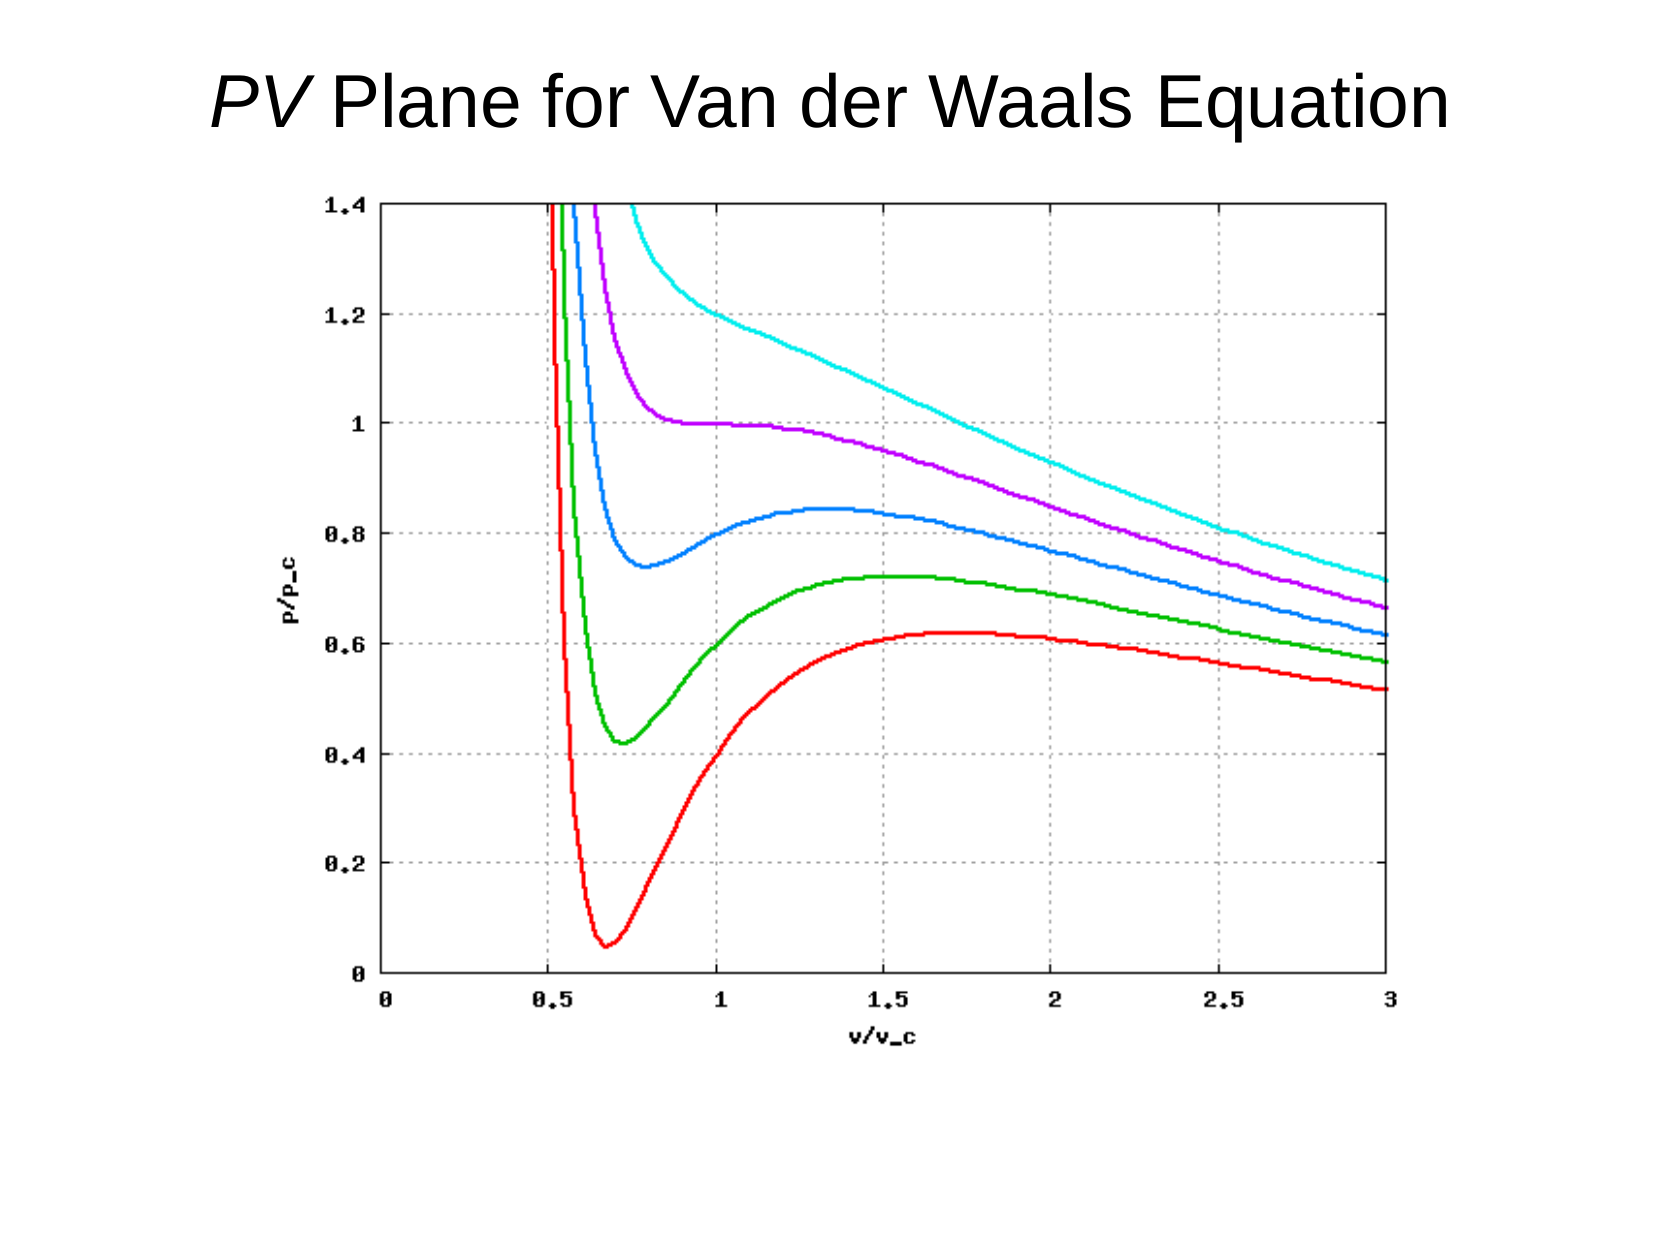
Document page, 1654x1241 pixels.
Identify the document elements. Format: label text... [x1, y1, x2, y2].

title PV Plane for Van der Waals Equation [86, 15, 1576, 188]
picture [262, 178, 1426, 1051]
